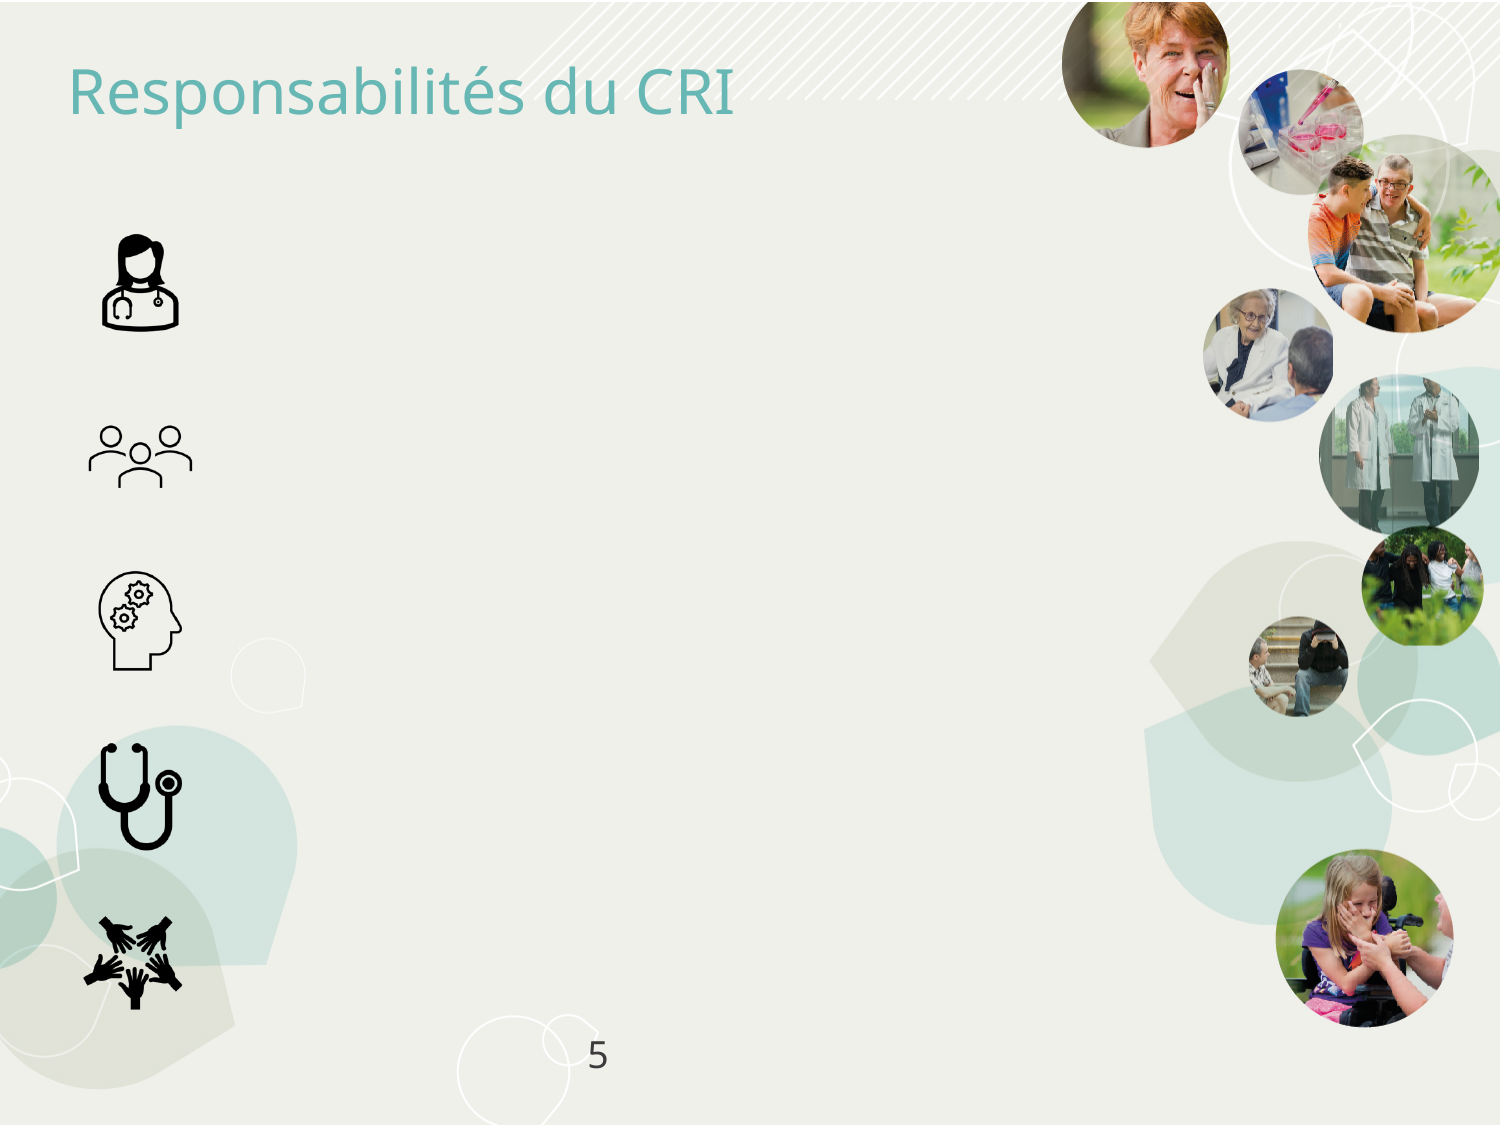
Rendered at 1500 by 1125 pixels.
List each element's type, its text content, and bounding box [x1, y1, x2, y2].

slide_number <numéro> [572, 1024, 923, 1084]
title Responsabilités du CRI [53, 45, 1046, 197]
picture [0, 2, 1500, 1125]
